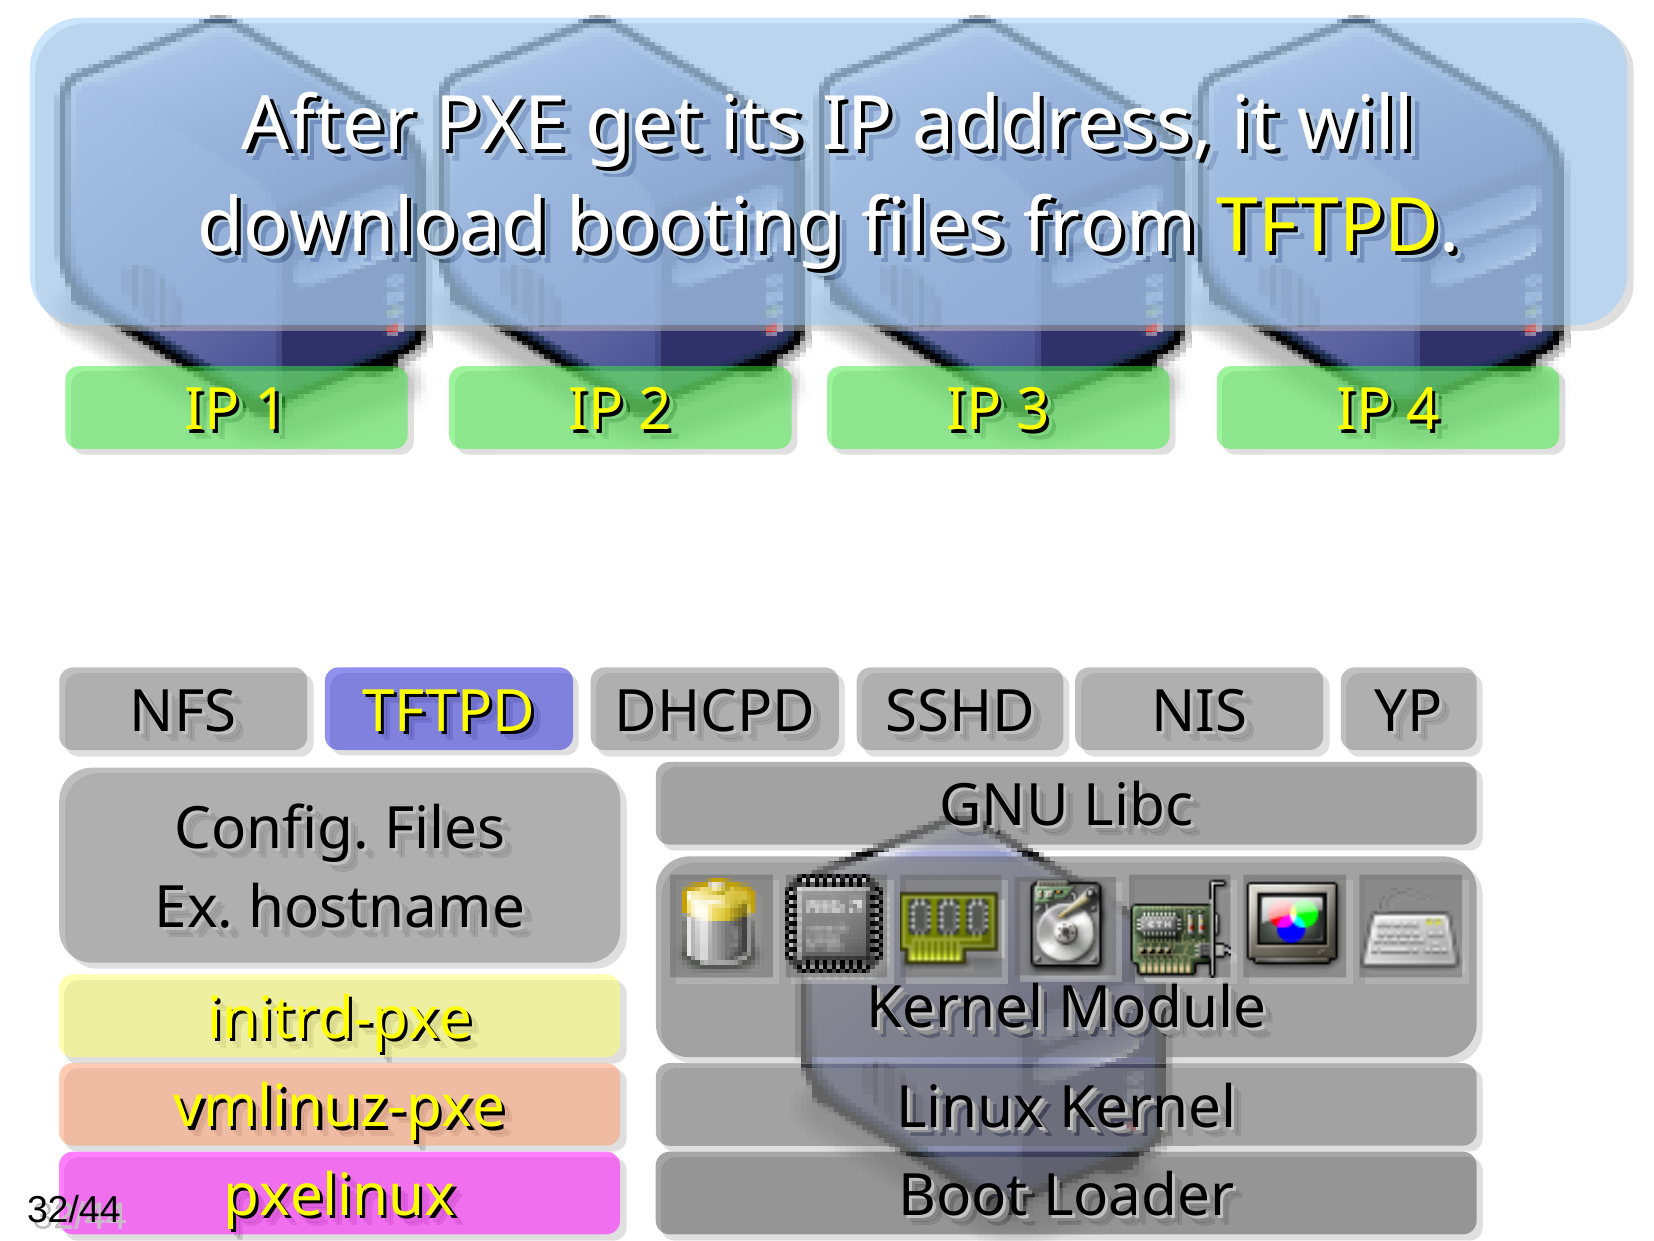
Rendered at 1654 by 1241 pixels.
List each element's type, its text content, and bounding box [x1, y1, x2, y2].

text_box NFS [59, 667, 308, 751]
text_box IP 2 [449, 366, 792, 449]
text_box IP 3 [827, 366, 1170, 449]
picture [1129, 874, 1231, 978]
picture [785, 874, 888, 978]
text_box DHCPD [590, 667, 839, 751]
picture [1243, 874, 1347, 978]
picture [768, 845, 1211, 856]
text_box initrd-pxe [59, 974, 621, 1058]
text_box NIS [1075, 667, 1324, 751]
text_box IP 1 [65, 366, 408, 449]
text_box TFTPD [324, 667, 574, 751]
text_box Linux Kernel [655, 1063, 1477, 1146]
picture [670, 874, 773, 978]
text_box Kernel Module [655, 856, 1477, 1058]
text_box vmlinuz-pxe [59, 1062, 621, 1146]
text_box GNU Libc [655, 761, 1477, 845]
picture [768, 1058, 1211, 1063]
picture [768, 1146, 1211, 1151]
text_box <編號>/44 [0, 1181, 148, 1239]
text_box YP [1340, 667, 1477, 751]
text_box IP 4 [1216, 366, 1560, 449]
text_box After PXE get its IP address, it will download booting files from TFTPD. [29, 17, 1628, 325]
text_box pxelinux [59, 1151, 621, 1235]
picture [900, 874, 1002, 978]
text_box Config. Files Ex. hostname [59, 767, 621, 963]
text_box Boot Loader [655, 1151, 1477, 1235]
picture [27, 2, 1609, 502]
text_box SSHD [856, 667, 1064, 751]
picture [1014, 876, 1117, 976]
picture [1359, 874, 1463, 978]
picture [768, 1235, 1211, 1241]
